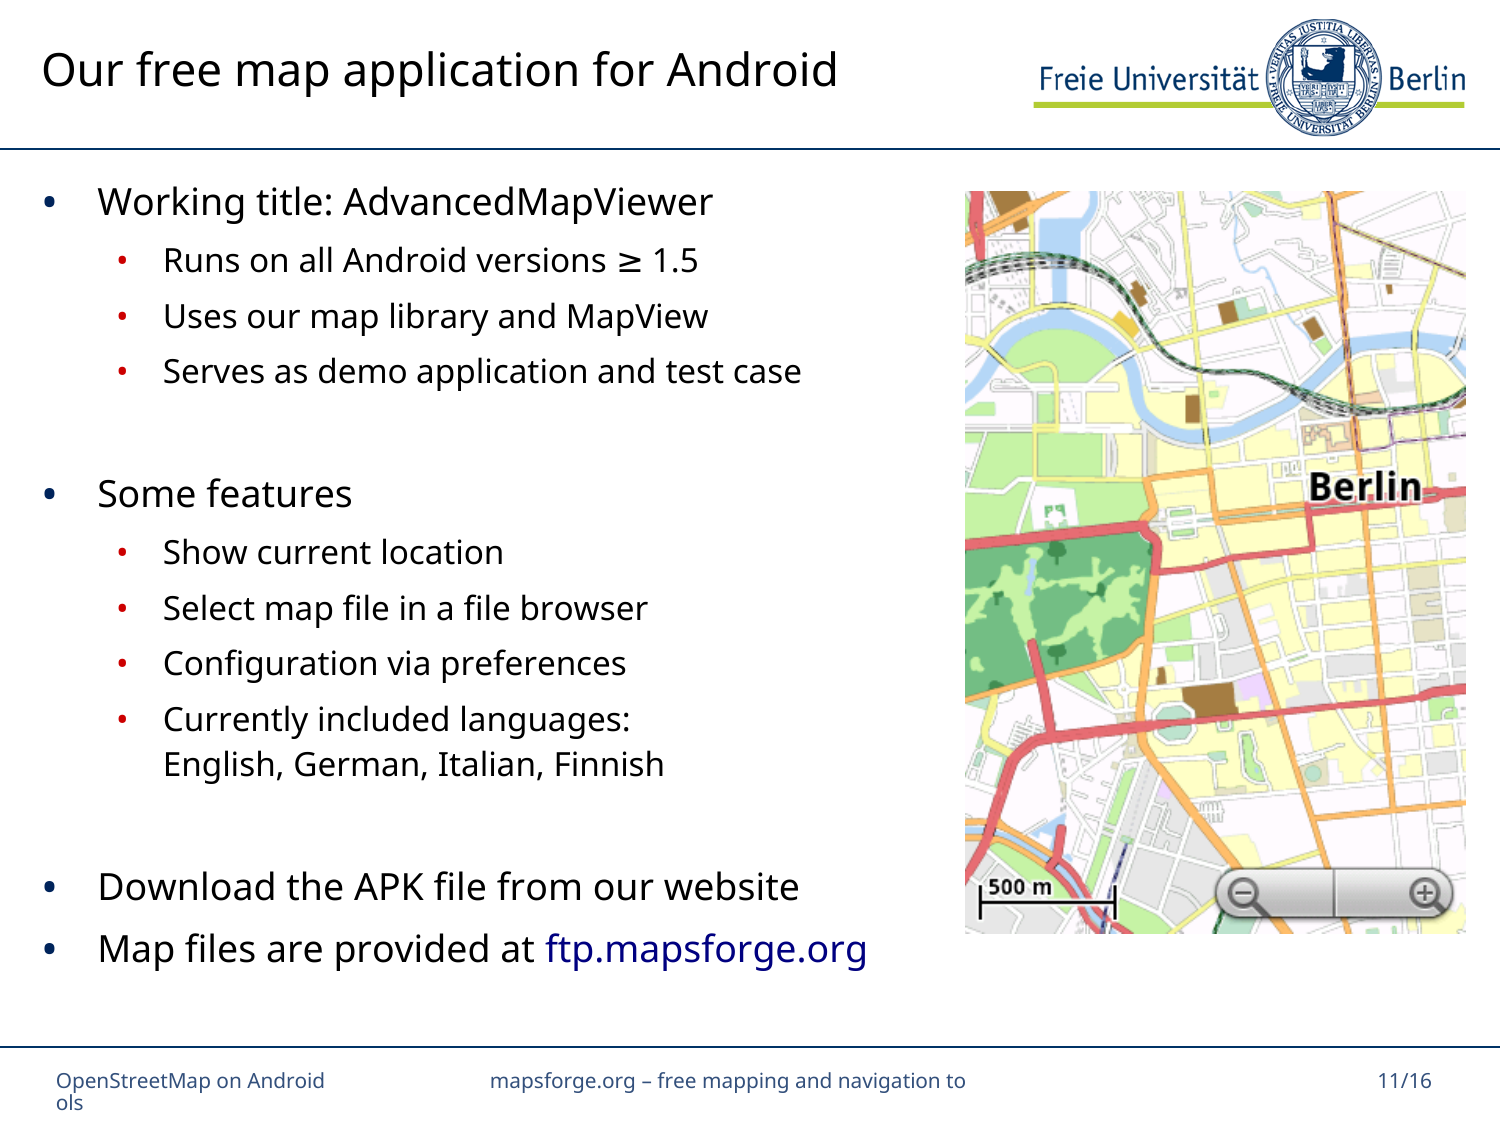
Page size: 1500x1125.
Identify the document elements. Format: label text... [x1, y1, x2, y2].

picture [965, 191, 1466, 934]
list Working title: AdvancedMapViewer Runs on all Android versions ≥ 1.5 Uses our map library and MapView Serves as demo application and test case Some features Show current location Select map file in a file browser Configuration via preferences Currently included languages: English, German, Italian, Finnish Download the APK file from our website Map files are provided at ftp.mapsforge.org [41, 175, 1447, 919]
picture [1033, 19, 1470, 137]
title Our free map application for Android [41, 0, 1016, 138]
